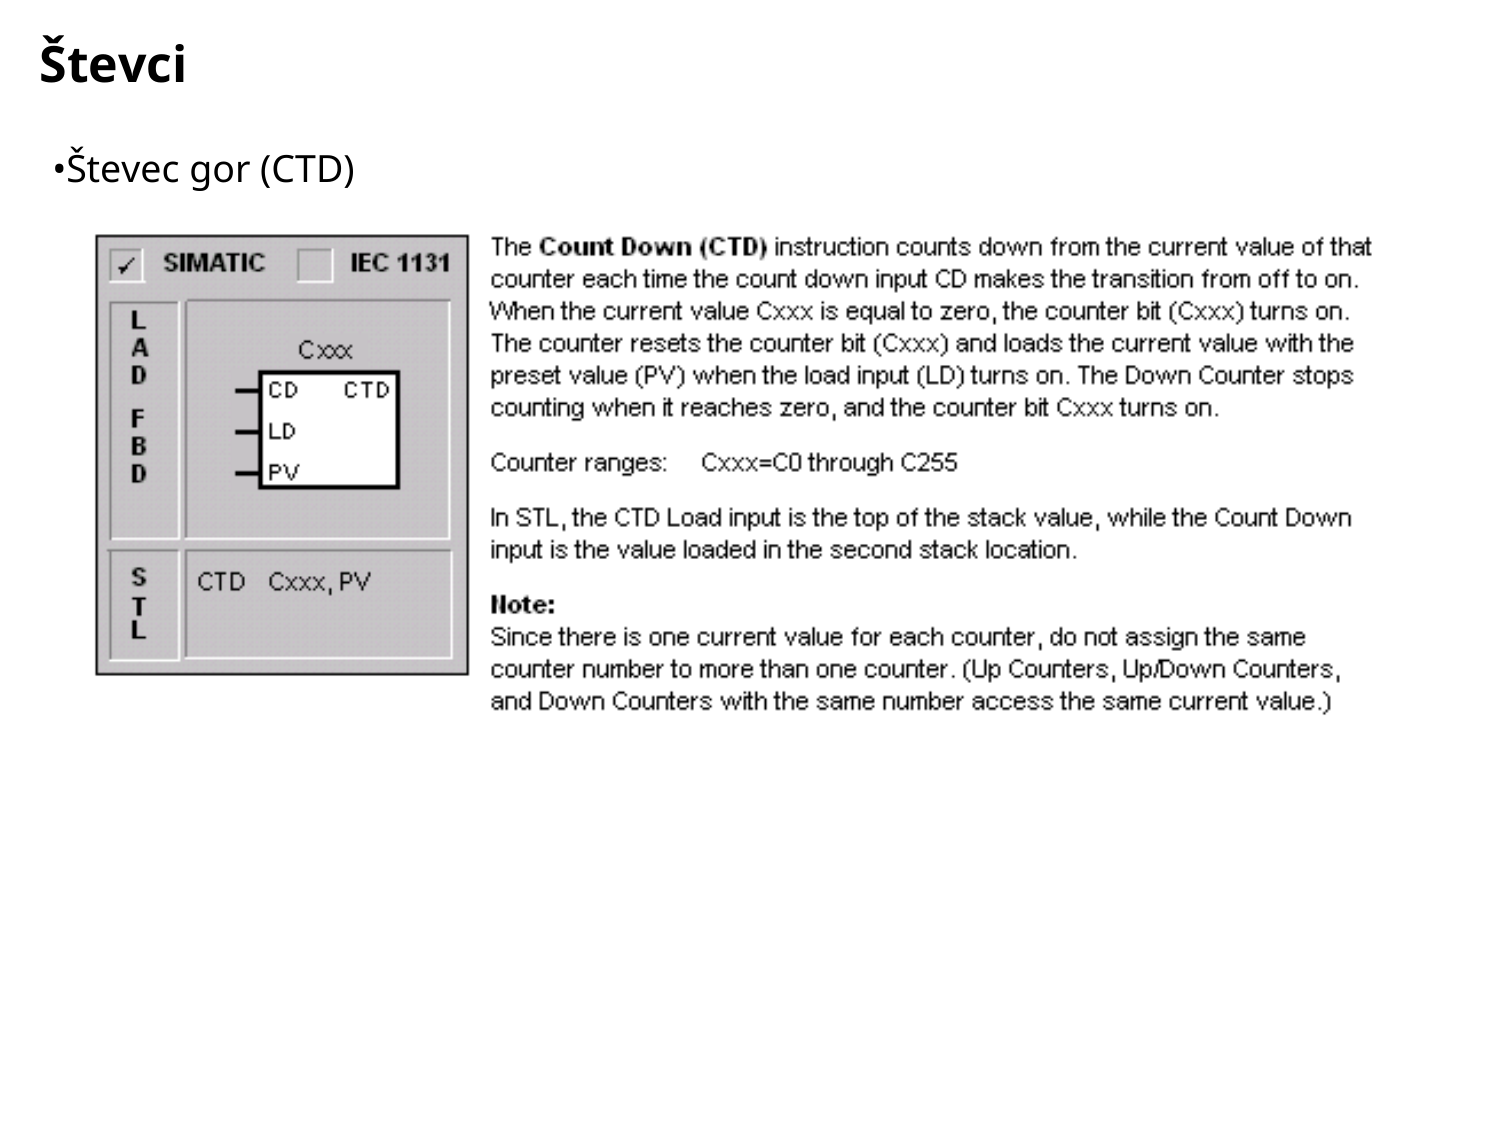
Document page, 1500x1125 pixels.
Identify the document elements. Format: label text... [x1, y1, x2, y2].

text_box Števec gor (CTD) [37, 137, 370, 198]
picture [87, 224, 1388, 738]
text_box Števci [24, 24, 1353, 101]
